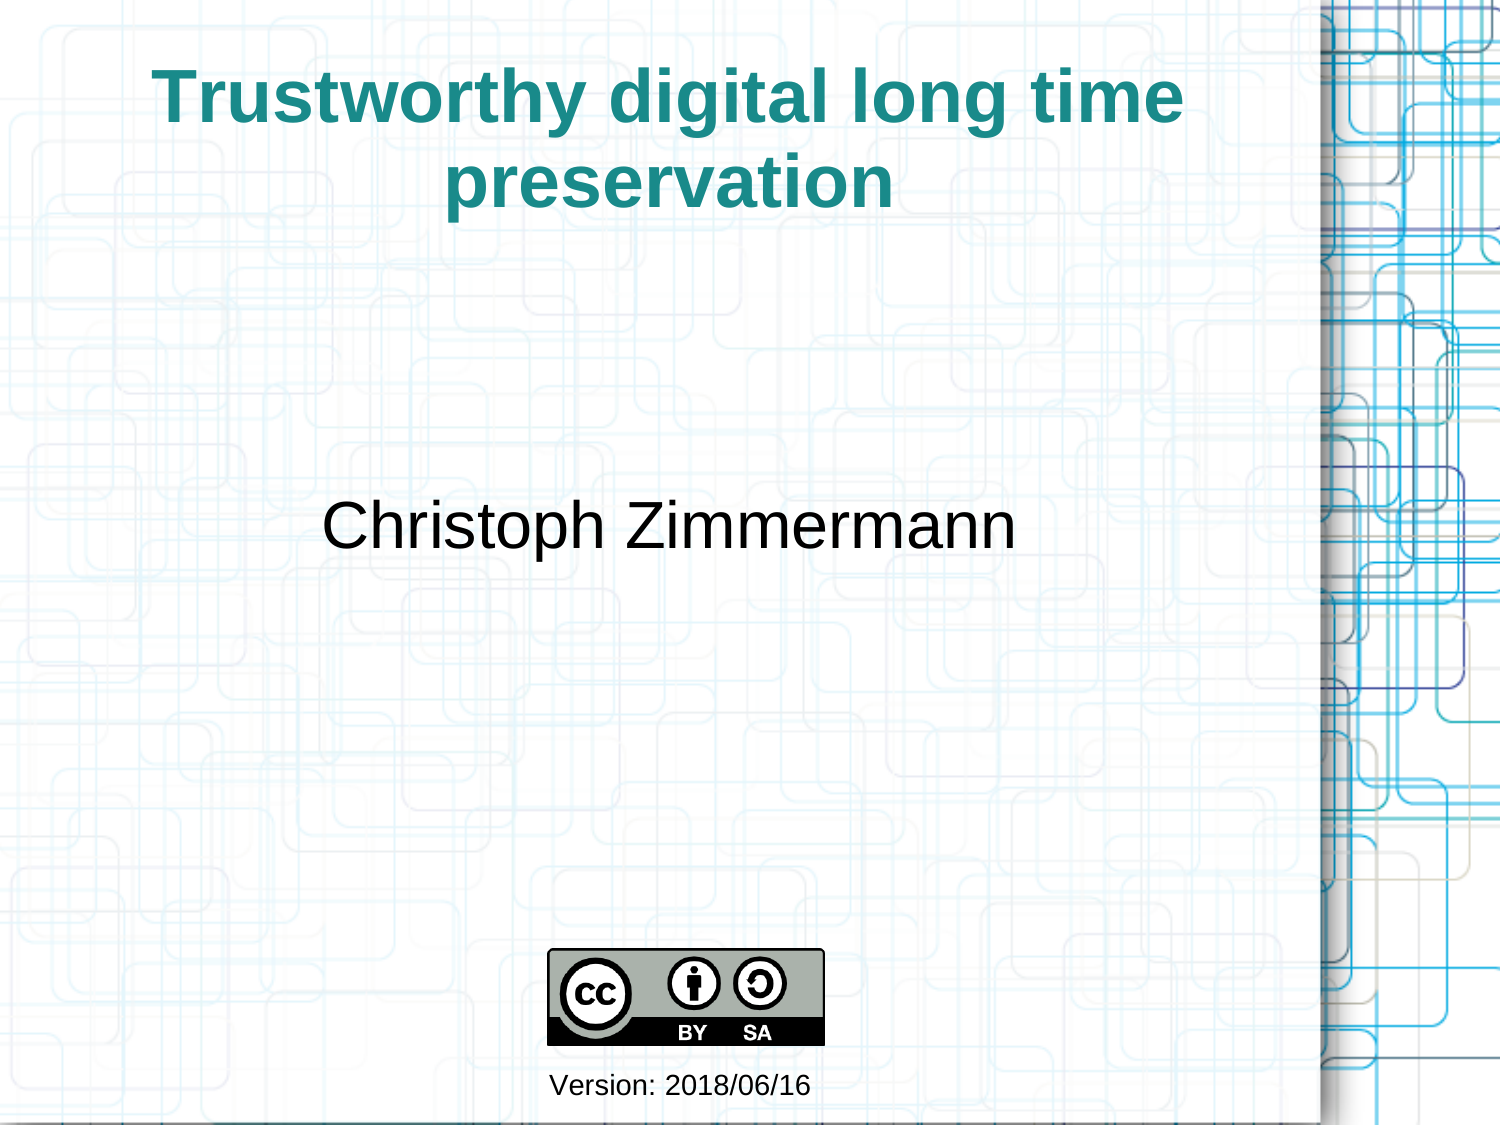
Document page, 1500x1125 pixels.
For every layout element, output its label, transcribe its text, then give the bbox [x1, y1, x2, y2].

picture [0, 0, 1500, 1125]
text_box Version: 2018/06/16 [549, 1068, 845, 1102]
subtitle Christoph Zimmermann [53, 233, 1286, 1006]
title Trustworthy digital long time preservation [53, 44, 1286, 233]
